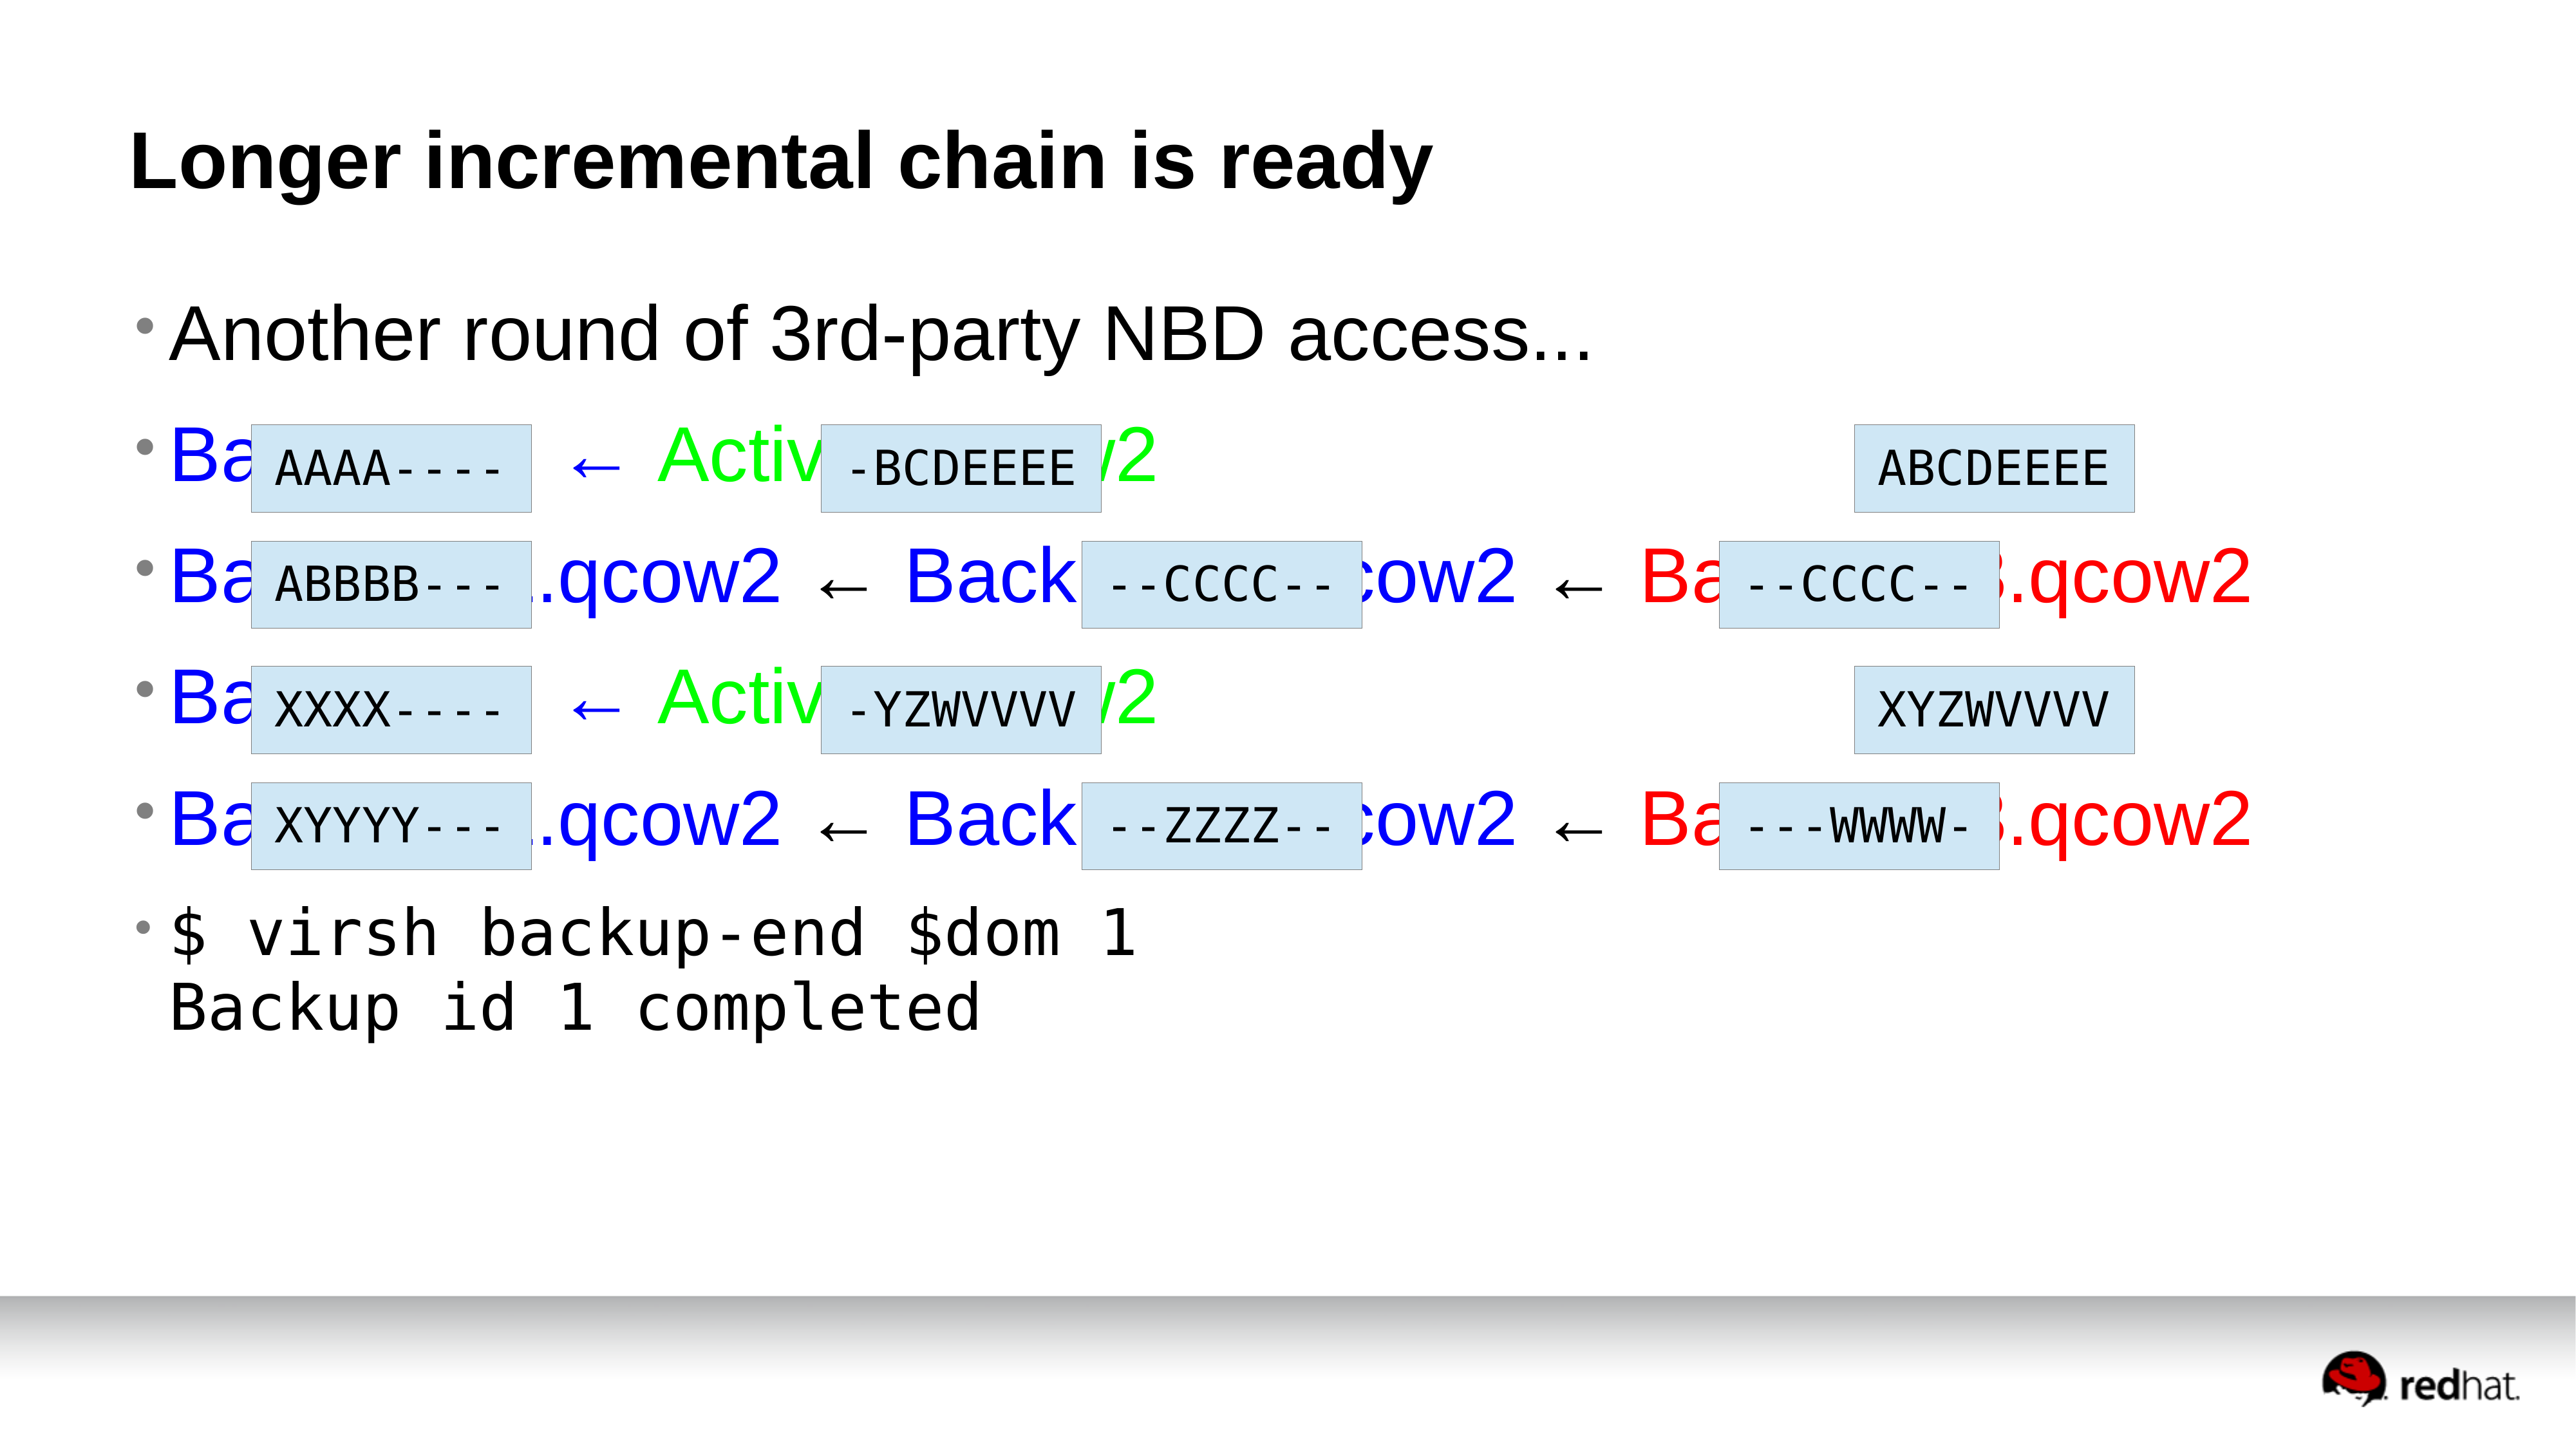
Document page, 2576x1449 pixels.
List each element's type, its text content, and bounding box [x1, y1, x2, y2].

text_box ABCDEEEE [1854, 424, 2135, 513]
title Longer incremental chain is ready [129, 100, 2261, 222]
text_box ---WWWW- [1719, 782, 2000, 870]
list Another round of 3rd-party NBD access... Base1.img ← Active1.qcow2 Backup1.1.qcow2 ← Backup1.2.qcow2 ← Backup1.3.qcow2 Base2.img ← Active2.qcow2 Backup2.1.qcow2 ← Backup2.2.qcow2 ← Backup2.3.qcow2 $ virsh backup-end $dom 1 Backup id 1 completed [123, 289, 2425, 1293]
text_box XYZWVVVV [1854, 666, 2135, 754]
text_box --ZZZZ-- [1082, 782, 1362, 870]
picture [0, 0, 2576, 1446]
text_box -BCDEEEE [821, 424, 1102, 513]
text_box --CCCC-- [1719, 541, 2000, 629]
text_box --CCCC-- [1082, 541, 1362, 629]
text_box XYYYY--- [251, 782, 532, 870]
text_box AAAA---- [251, 424, 532, 513]
text_box XXXX---- [251, 666, 532, 754]
text_box -YZWVVVV [821, 666, 1102, 754]
text_box ABBBB--- [251, 541, 532, 629]
